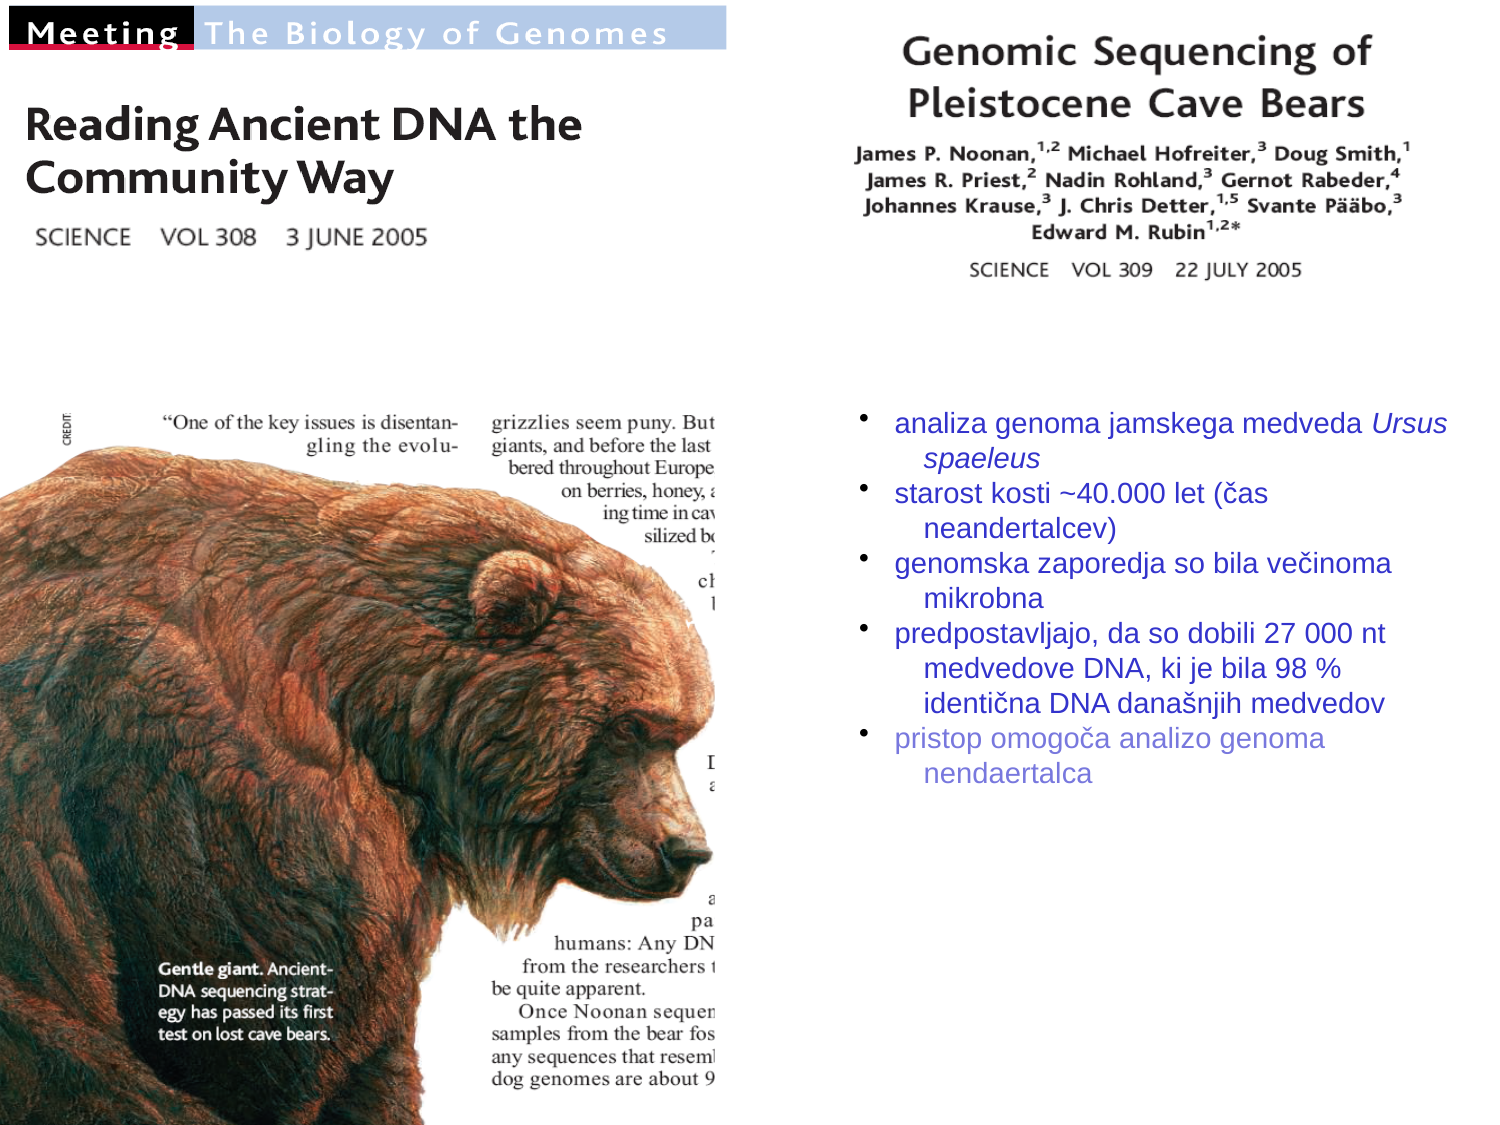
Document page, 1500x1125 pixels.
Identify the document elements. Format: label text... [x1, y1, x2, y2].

picture [962, 255, 1304, 286]
picture [809, 31, 1430, 252]
text_box analiza genoma jamskega medveda Ursus spaeleus starost kosti ~40.000 let (čas neandertalcev) genomska zaporedja so bila večinoma mikrobna predpostavljajo, da so dobili 27 000 nt medvedove DNA, ki je bila 98 % identična DNA današnjih medvedov pristop omogoča analizo genoma nendaertalca [844, 397, 1471, 832]
picture [0, 413, 715, 1125]
picture [29, 219, 436, 254]
picture [0, 0, 727, 210]
